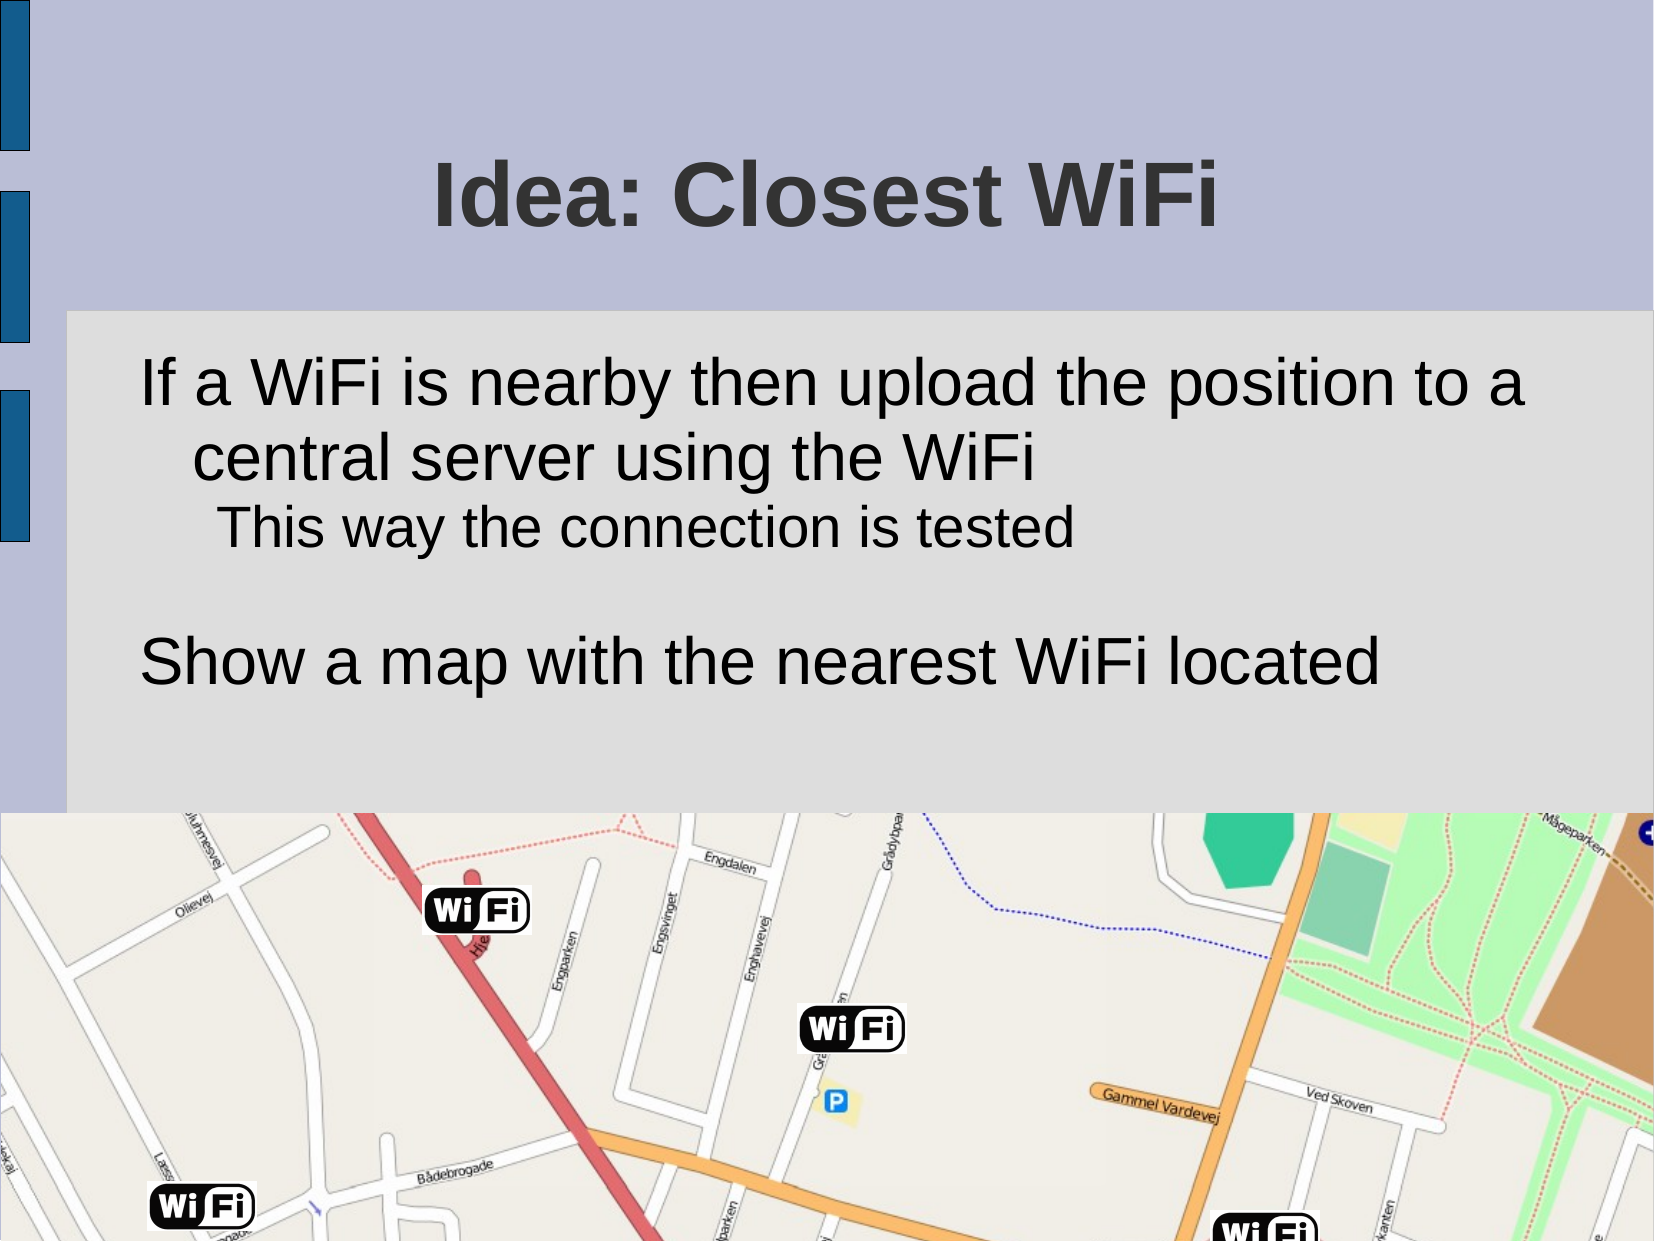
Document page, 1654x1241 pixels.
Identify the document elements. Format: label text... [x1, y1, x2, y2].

list If a WiFi is nearby then upload the position to a central server using the WiFi This way the connection is tested Show a map with the nearest WiFi located [121, 344, 1534, 813]
picture [1, 813, 1654, 1241]
title Idea: Closest WiFi [121, 91, 1534, 299]
